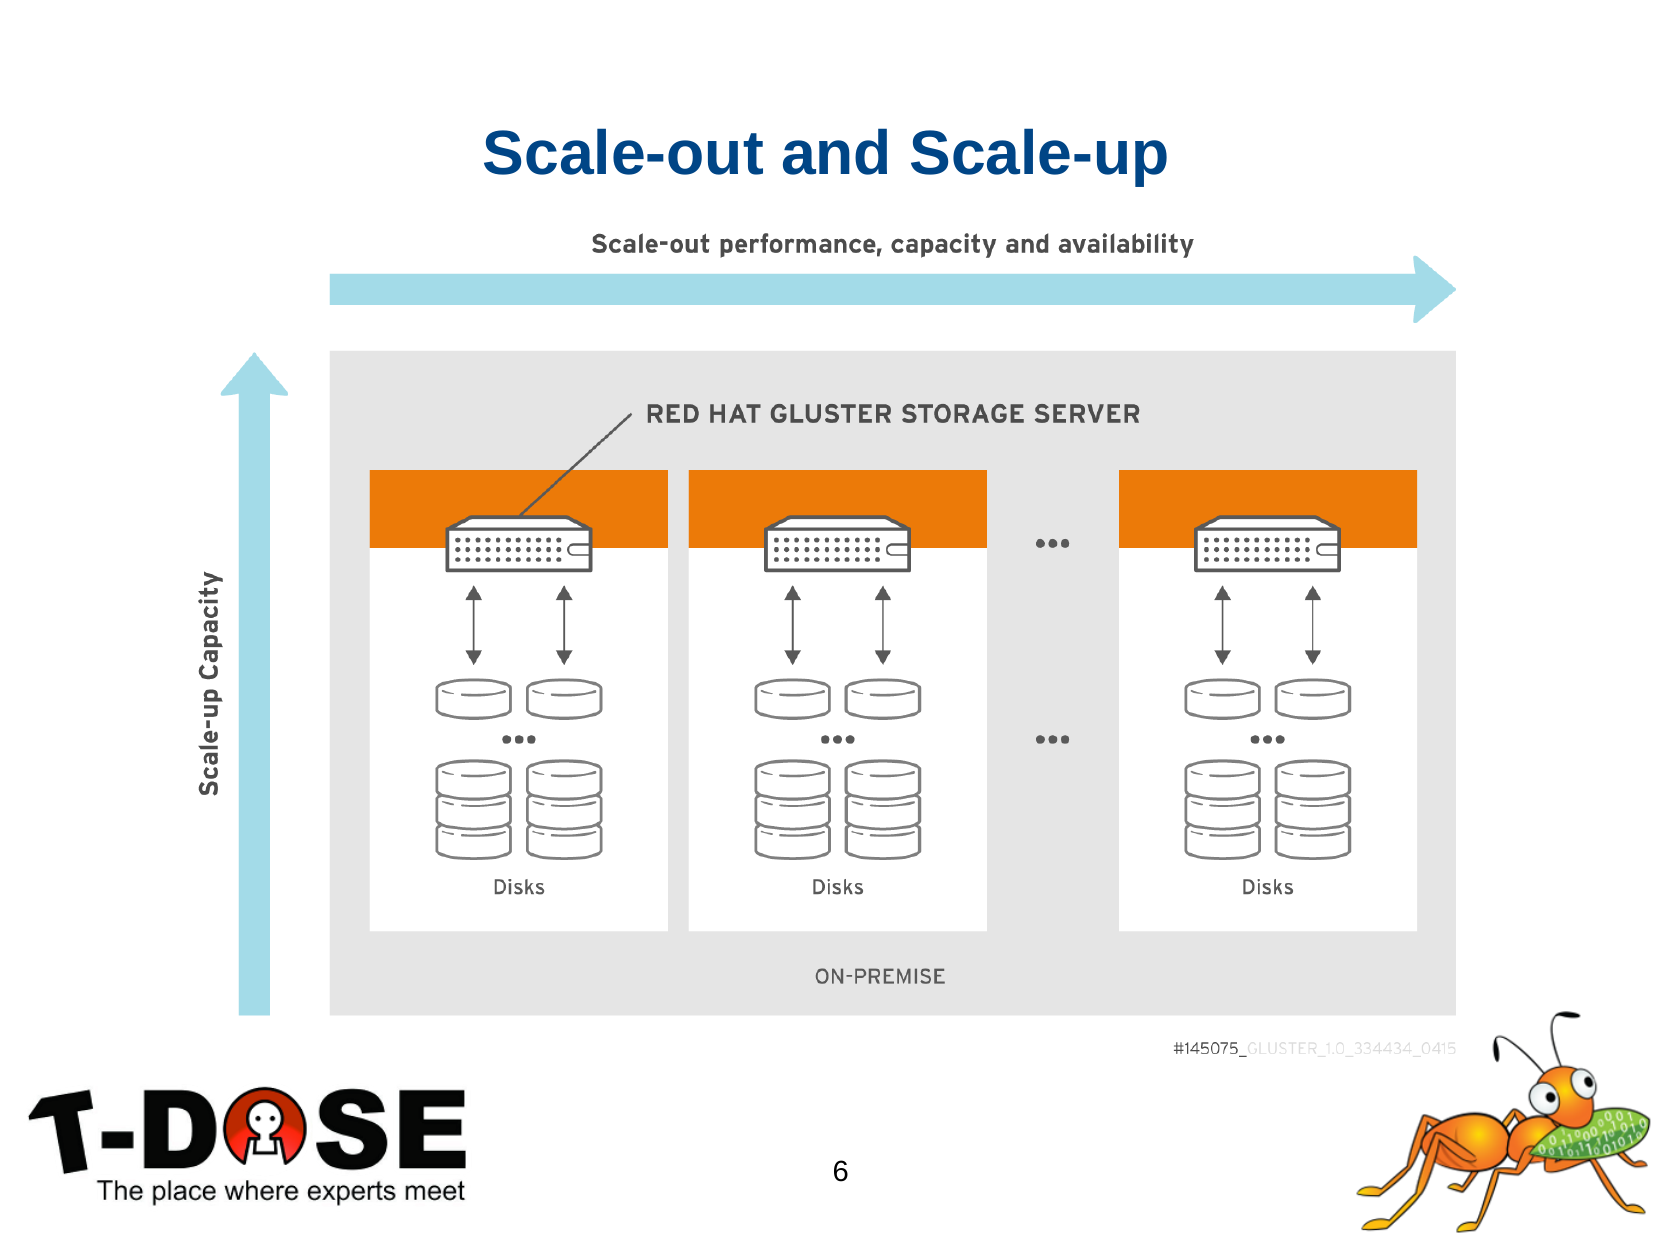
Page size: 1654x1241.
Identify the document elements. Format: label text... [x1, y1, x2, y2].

picture [23, 1067, 481, 1214]
title Scale-out and Scale-up [82, 49, 1571, 257]
picture [198, 257, 1654, 1235]
